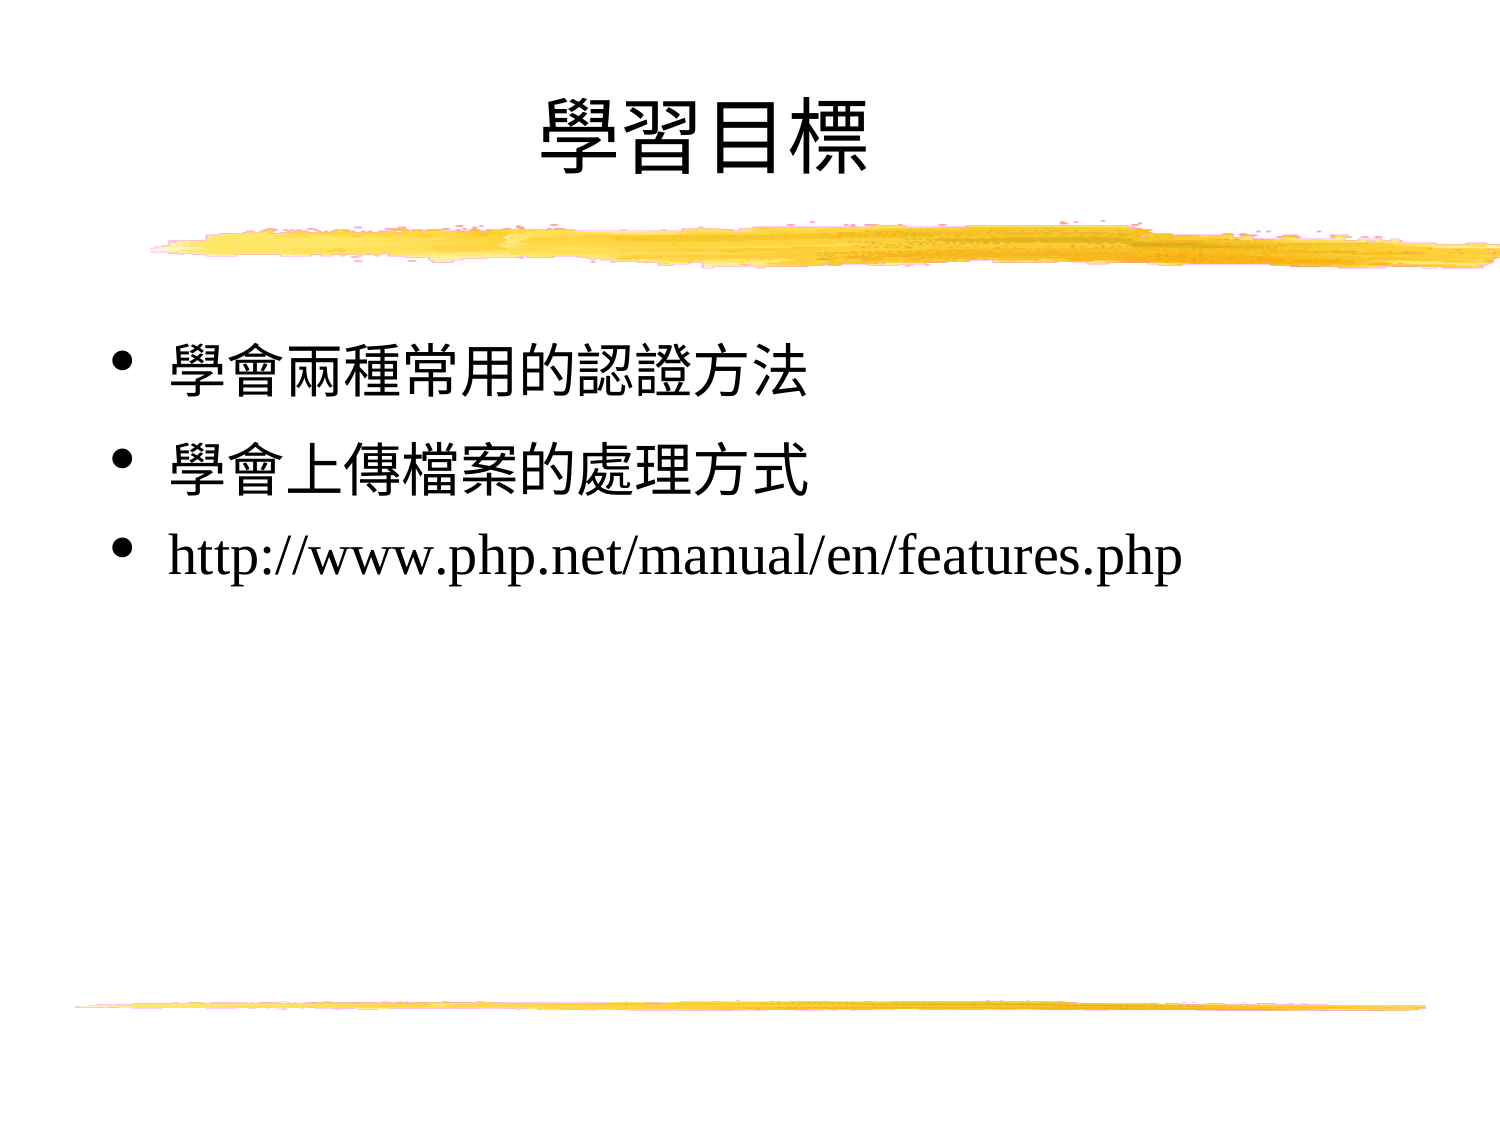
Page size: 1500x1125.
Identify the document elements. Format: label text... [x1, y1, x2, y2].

title 學習目標 [66, 44, 1342, 218]
list 學會兩種常用的認證方法 學會上傳檔案的處理方式 http://www.php.net/manual/en/features.php [112, 324, 1388, 986]
picture [150, 215, 1500, 279]
picture [75, 999, 1426, 1013]
